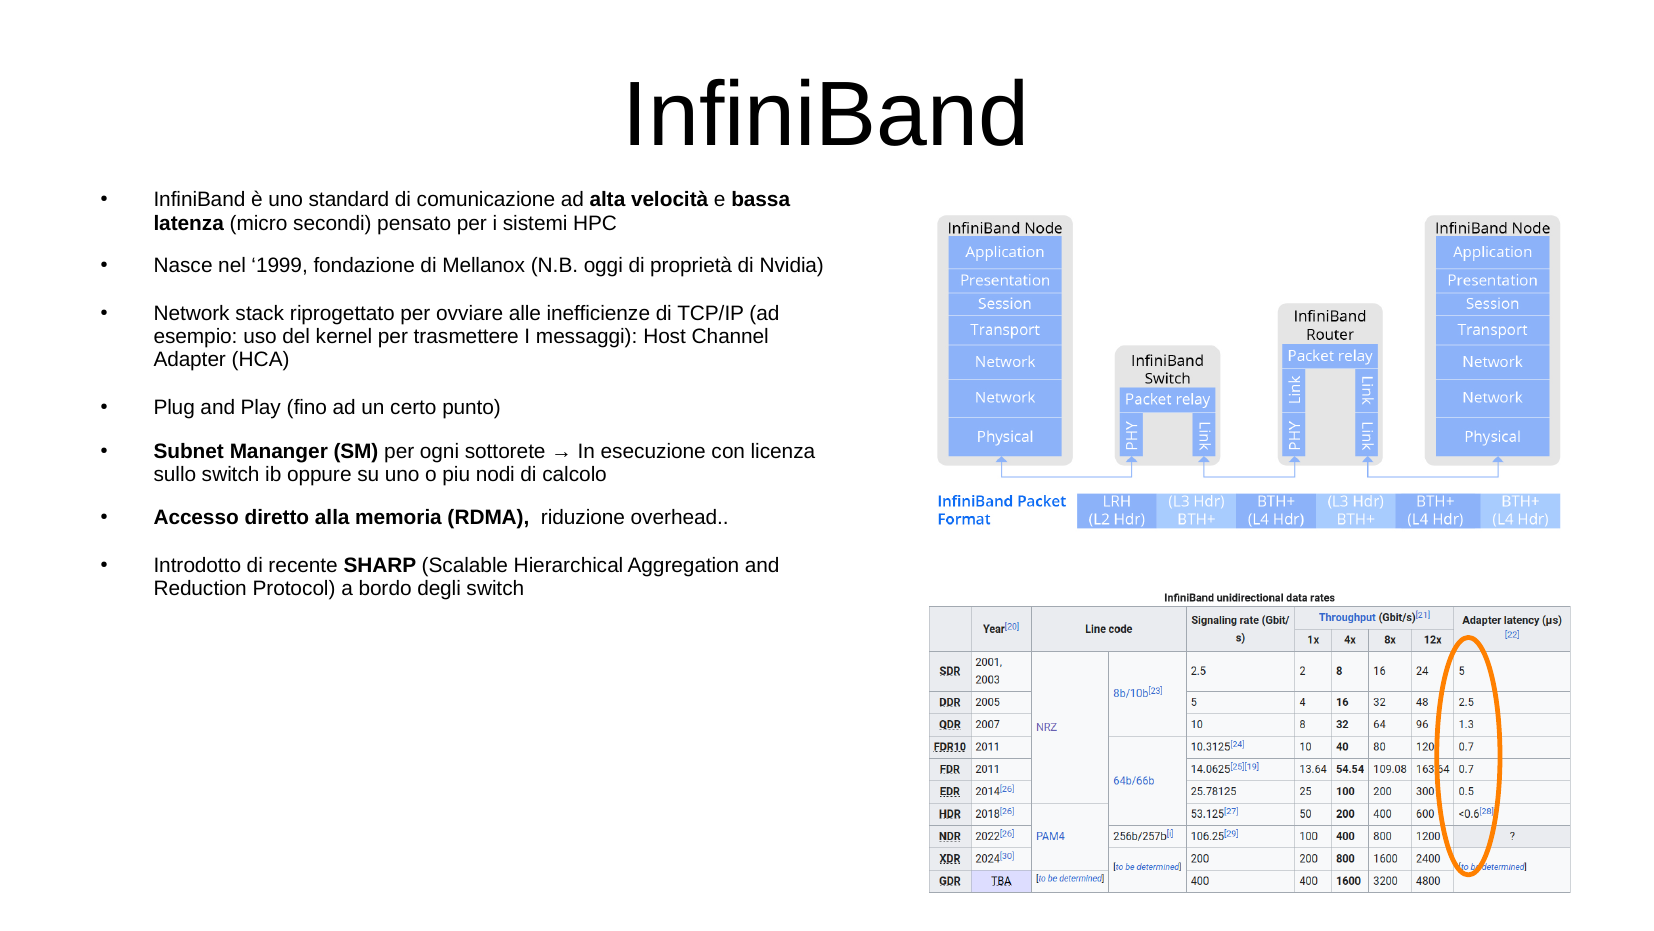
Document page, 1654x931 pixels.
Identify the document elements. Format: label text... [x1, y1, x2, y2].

picture [824, 175, 1654, 555]
title InfiniBand [82, 36, 1571, 187]
picture [923, 587, 1575, 900]
list InfiniBand è uno standard di comunicazione ad alta velocità e bassa latenza (micro secondi) pensato per i sistemi HPC Nasce nel ‘1999, fondazione di Mellanox (N.B. oggi di proprietà di Nvidia) Network stack riprogettato per ovviare alle inefficienze di TCP/IP (ad esempio: uso del kernel per trasmettere I messaggi): Host Channel Adapter (HCA) Plug and Play (fino ad un certo punto) Subnet Mananger (SM) per ogni sottorete → In esecuzione con licenza sullo switch ib oppure su uno o piu nodi di calcolo Accesso diretto alla memoria (RDMA), riduzione overhead.. Introdotto di recente SHARP (Scalable Hierarchical Aggregation and Reduction Protocol) a bordo degli switch [82, 187, 825, 900]
text_box [1436, 637, 1501, 875]
